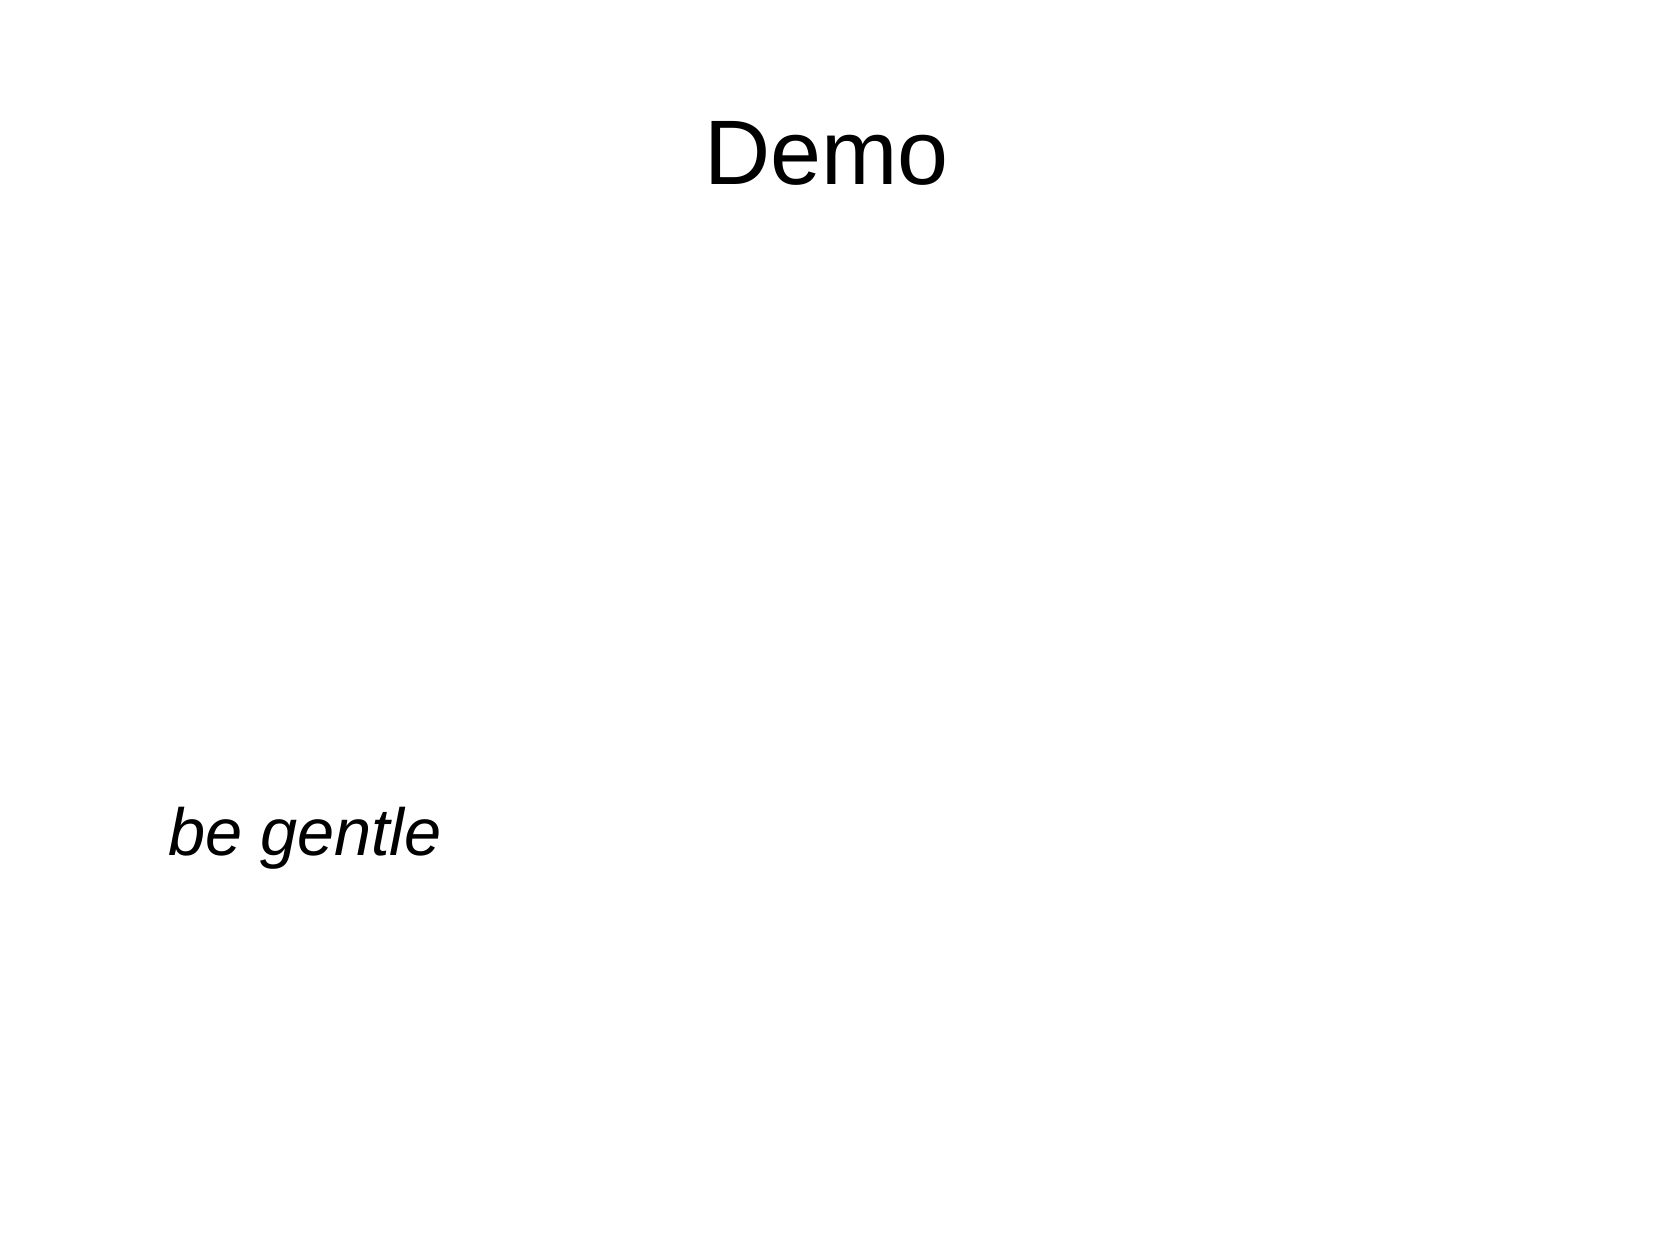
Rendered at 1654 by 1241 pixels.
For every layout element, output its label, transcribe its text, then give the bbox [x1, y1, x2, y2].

text_box be gentle [82, 290, 1571, 1010]
text_box Demo [82, 94, 1571, 212]
